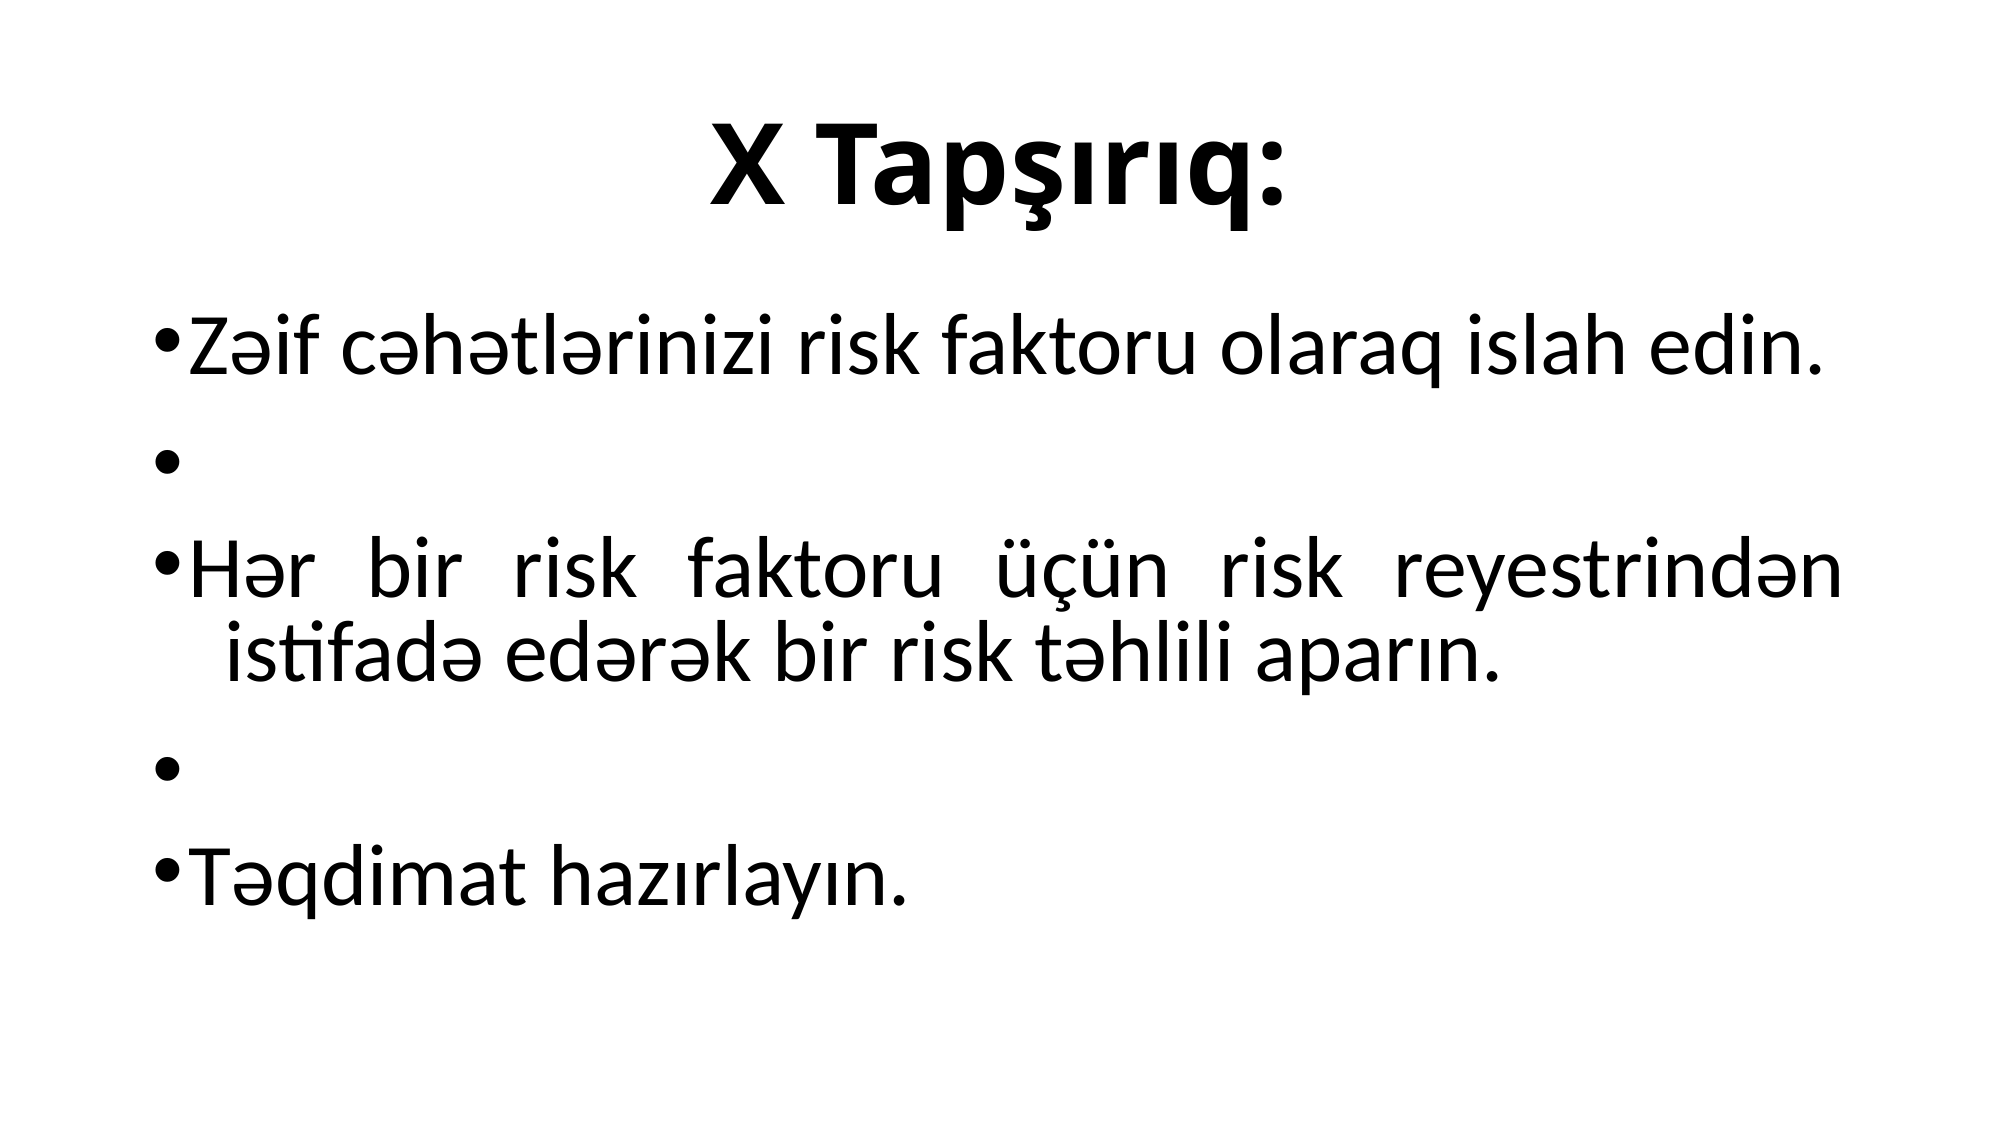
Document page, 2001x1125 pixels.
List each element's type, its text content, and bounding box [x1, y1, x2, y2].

list Zəif cəhətlərinizi risk faktoru olaraq islah edin. Hər bir risk faktoru üçün risk reyestrindən istifadə edərək bir risk təhlili aparın. Təqdimat hazırlayın. [137, 299, 1863, 1014]
title X Tapşırıq: [137, 59, 1863, 278]
